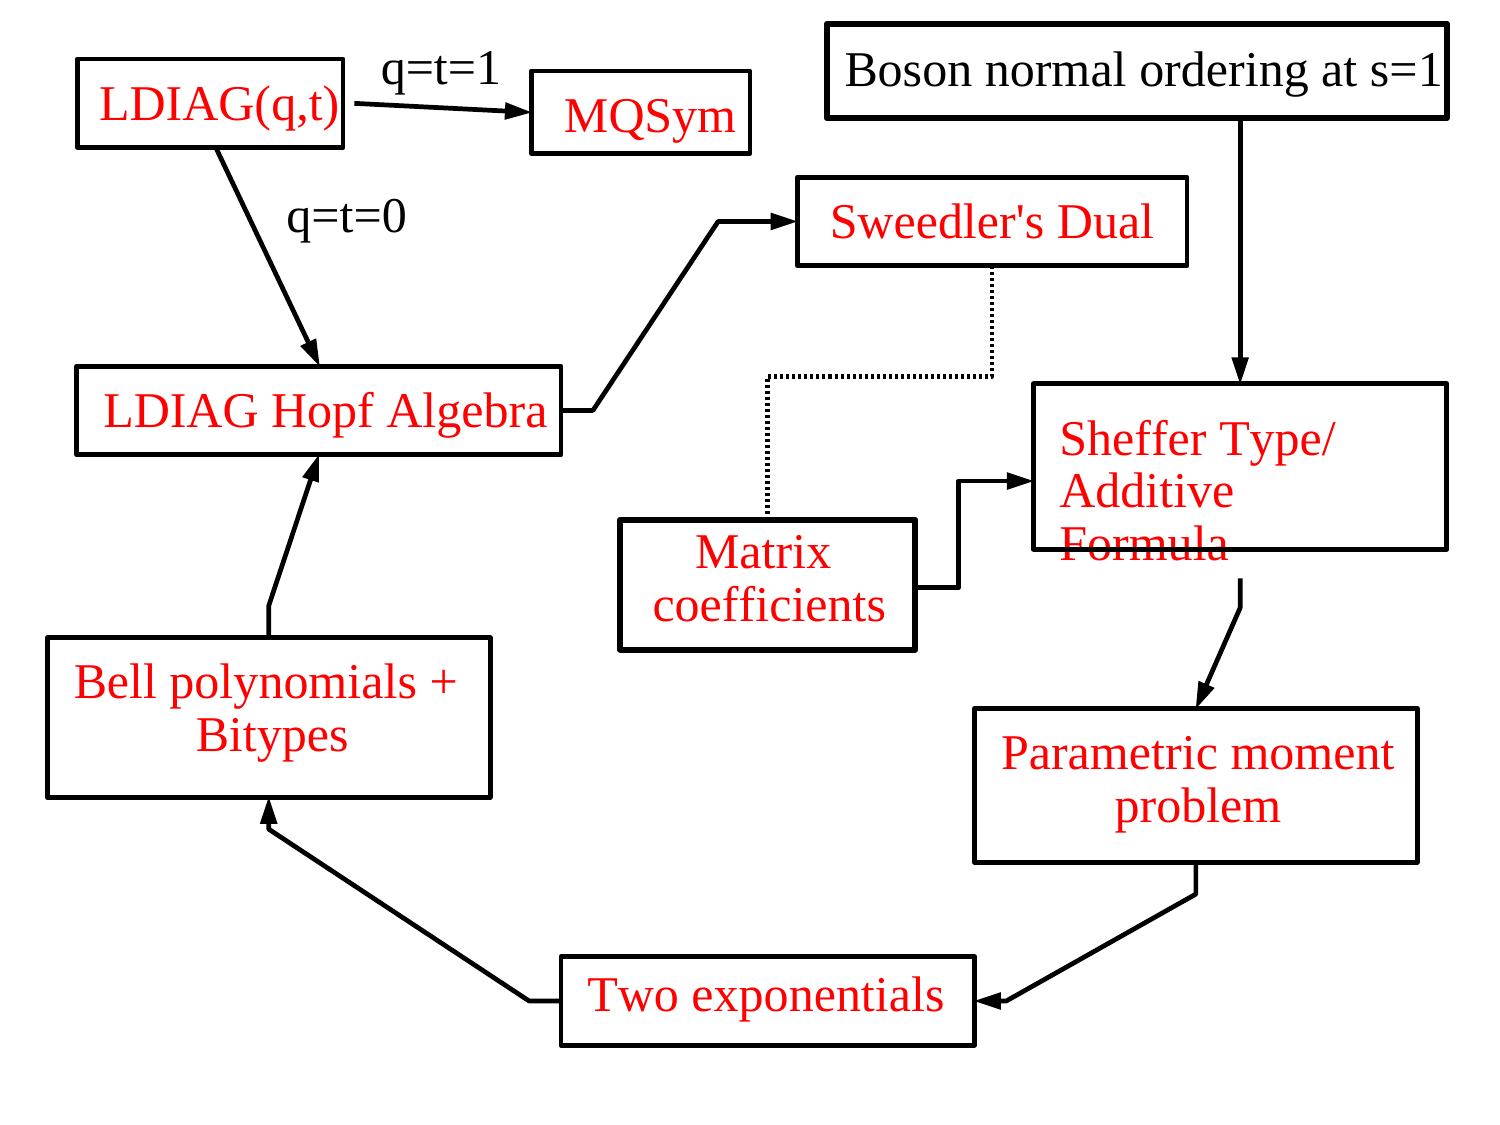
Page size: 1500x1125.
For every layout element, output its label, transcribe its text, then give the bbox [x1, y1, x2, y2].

text_box LDIAG Hopf Algebra [88, 377, 559, 450]
text_box Bell polynomials + Bitypes [59, 649, 486, 775]
text_box MQSym [549, 82, 748, 151]
text_box q=t=0 [271, 183, 422, 255]
text_box Sweedler's Dual [814, 188, 1182, 261]
text_box LDIAG(q,t) [345, 70, 355, 142]
text_box LDIAG(q,t) [84, 70, 341, 142]
text_box q=t=1 [366, 35, 517, 107]
text_box Two exponentials [572, 962, 960, 1034]
text_box Sheffer Type/ Additive Formula [1044, 405, 1432, 539]
text_box Boson normal ordering at s=1 [826, 23, 1447, 119]
text_box Matrix coefficients [637, 523, 901, 645]
text_box Parametric moment problem [986, 720, 1409, 846]
